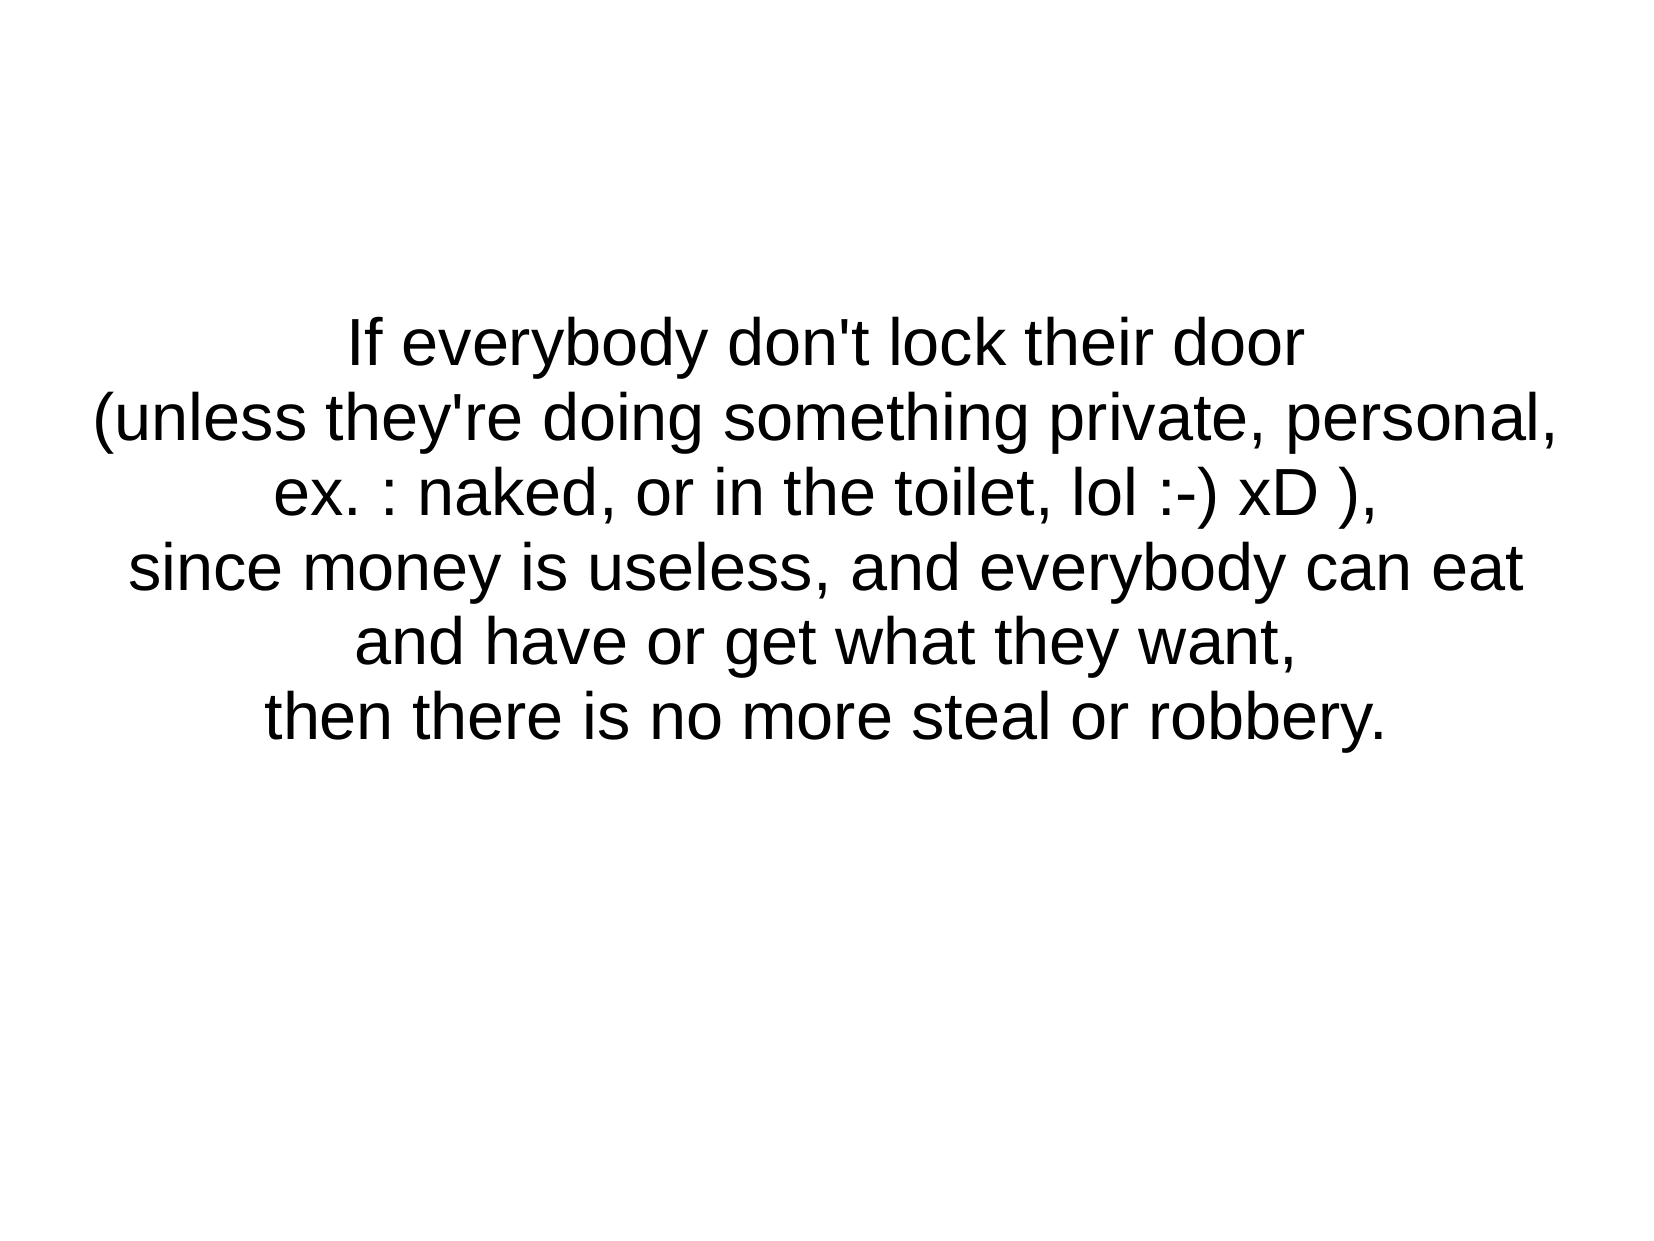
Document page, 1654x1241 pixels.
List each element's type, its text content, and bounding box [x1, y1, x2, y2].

subtitle If everybody don't lock their door (unless they're doing something private, personal, ex. : naked, or in the toilet, lol :-) xD ), since money is useless, and everybody can eat and have or get what they want, then there is no more steal or robbery. [82, 49, 1571, 1010]
